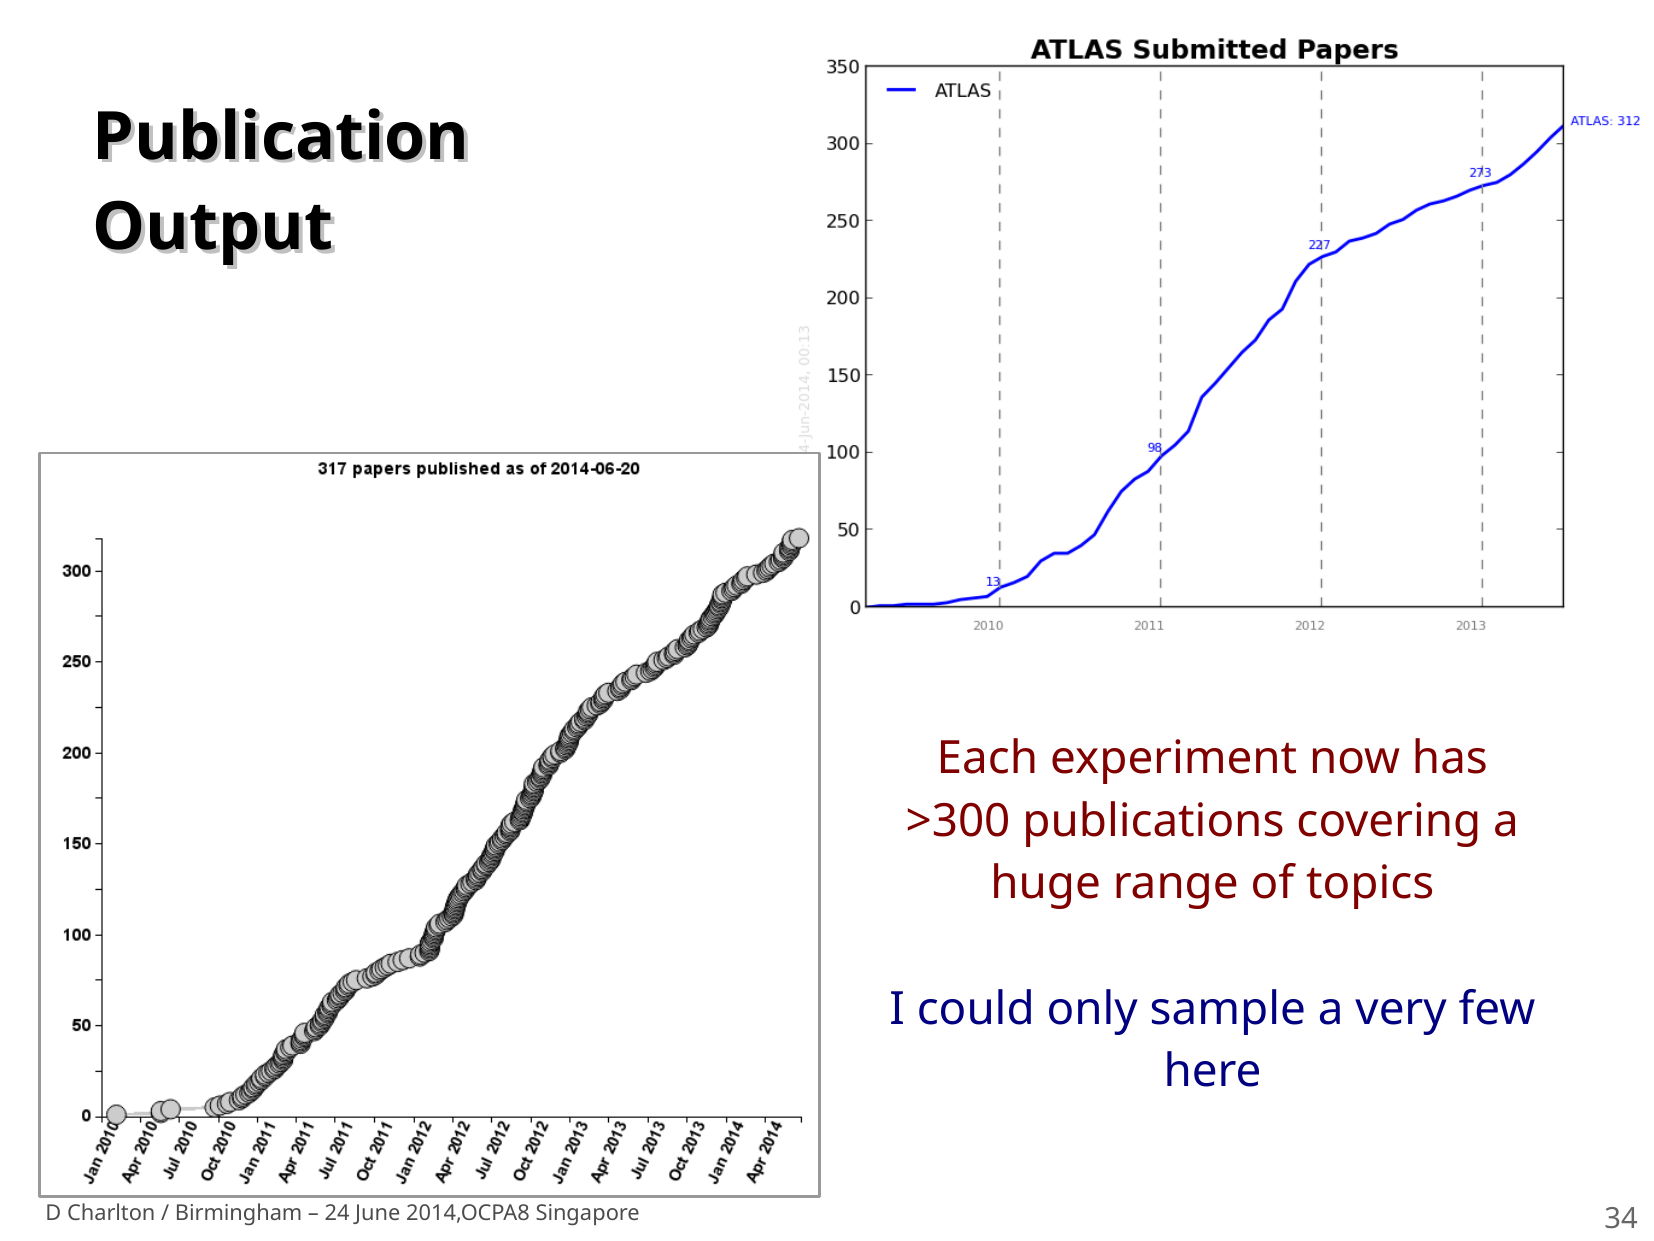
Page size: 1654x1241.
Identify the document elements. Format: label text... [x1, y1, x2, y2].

text_box Each experiment now has >300 publications covering a huge range of topics I could only sample a very few here [867, 717, 1558, 1053]
picture [754, 0, 1654, 675]
picture [40, 454, 819, 1195]
text_box Publication Output [78, 80, 725, 174]
